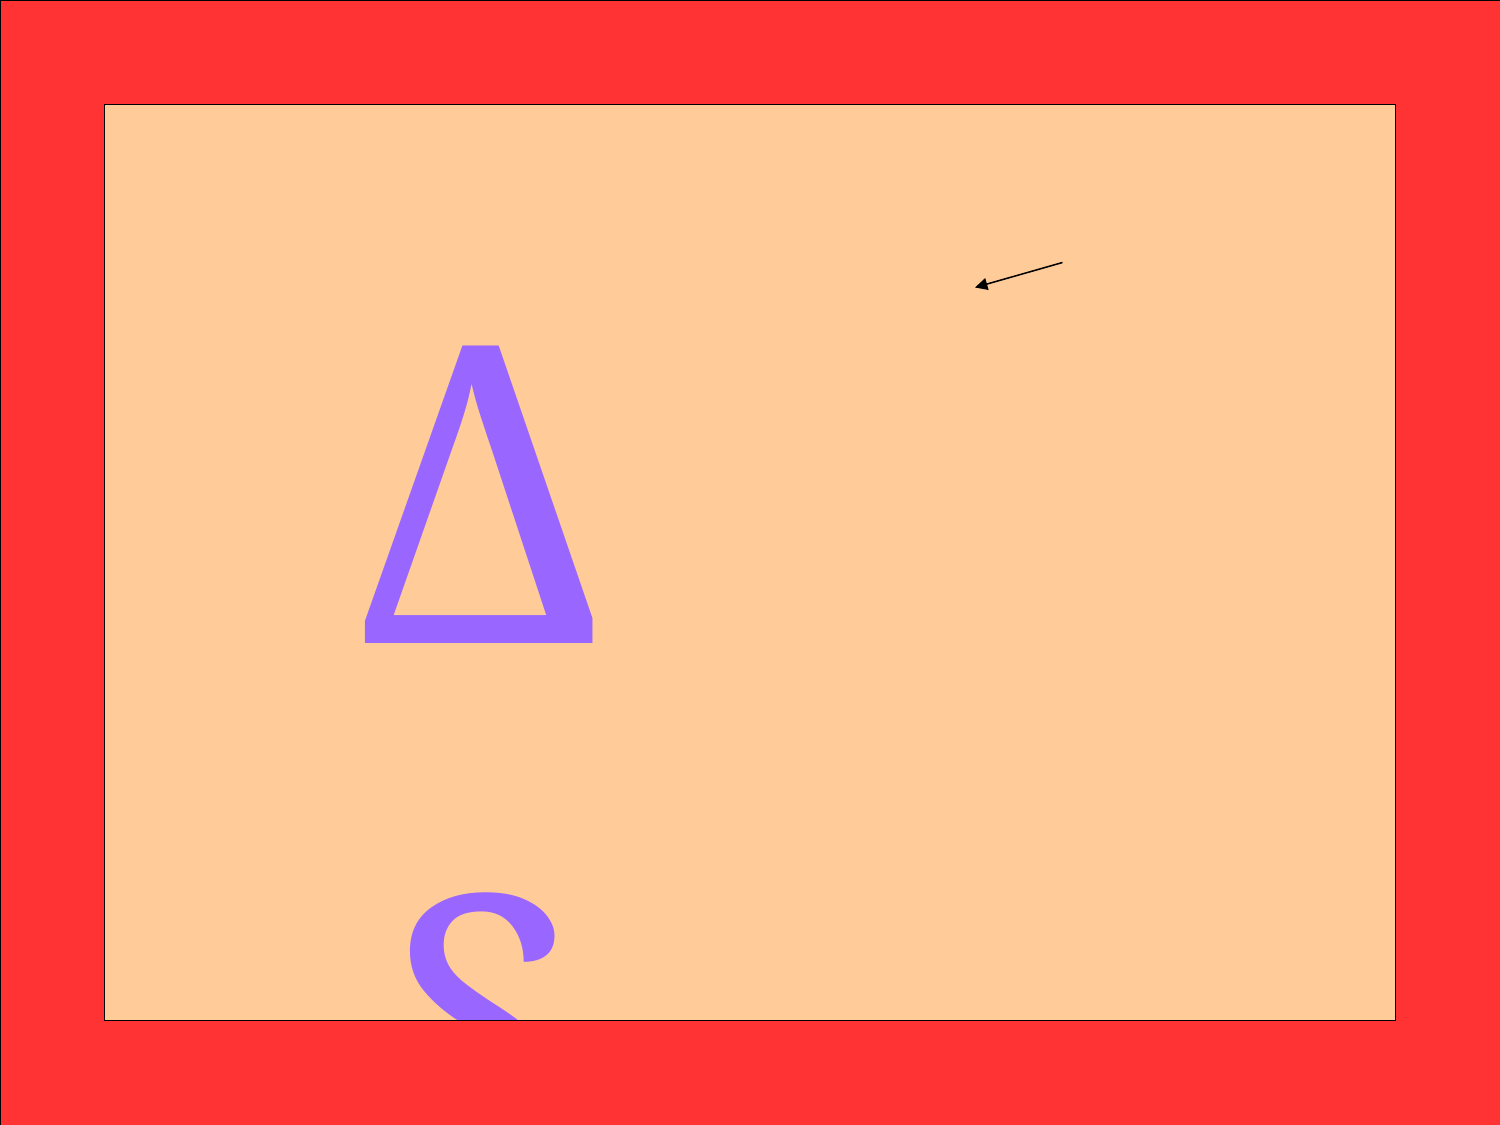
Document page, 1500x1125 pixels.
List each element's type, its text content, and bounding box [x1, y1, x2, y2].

text_box Δ δ [337, 190, 1188, 1020]
text_box [0, 0, 1500, 1125]
